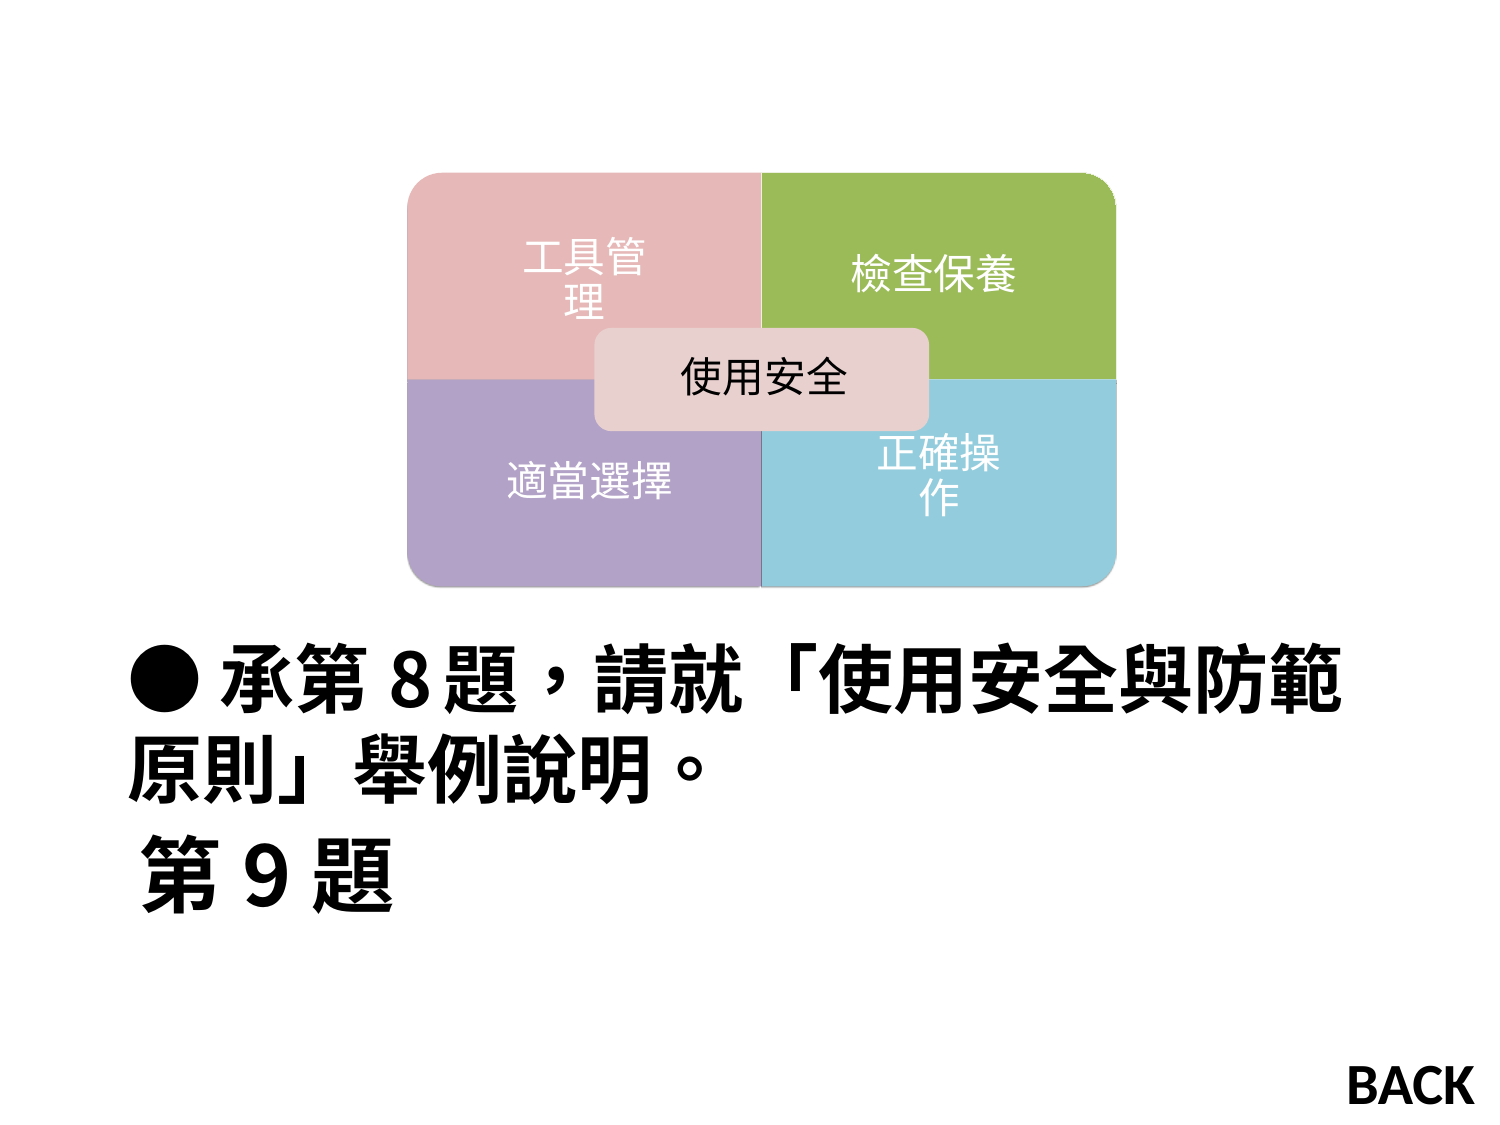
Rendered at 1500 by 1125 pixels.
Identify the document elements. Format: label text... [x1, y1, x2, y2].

text_box 檢查保養 [761, 172, 1117, 379]
text_box 適當選擇 [407, 379, 761, 587]
title 第9題 [123, 815, 1399, 1040]
list ●承第8題，請就「使用安全與防範原則」舉例說明。 [112, 574, 1388, 821]
text_box BACK [1331, 1039, 1497, 1124]
text_box 工具管理 [407, 172, 761, 379]
text_box 正確操作 [761, 379, 1117, 587]
text_box 使用安全 [594, 327, 930, 432]
